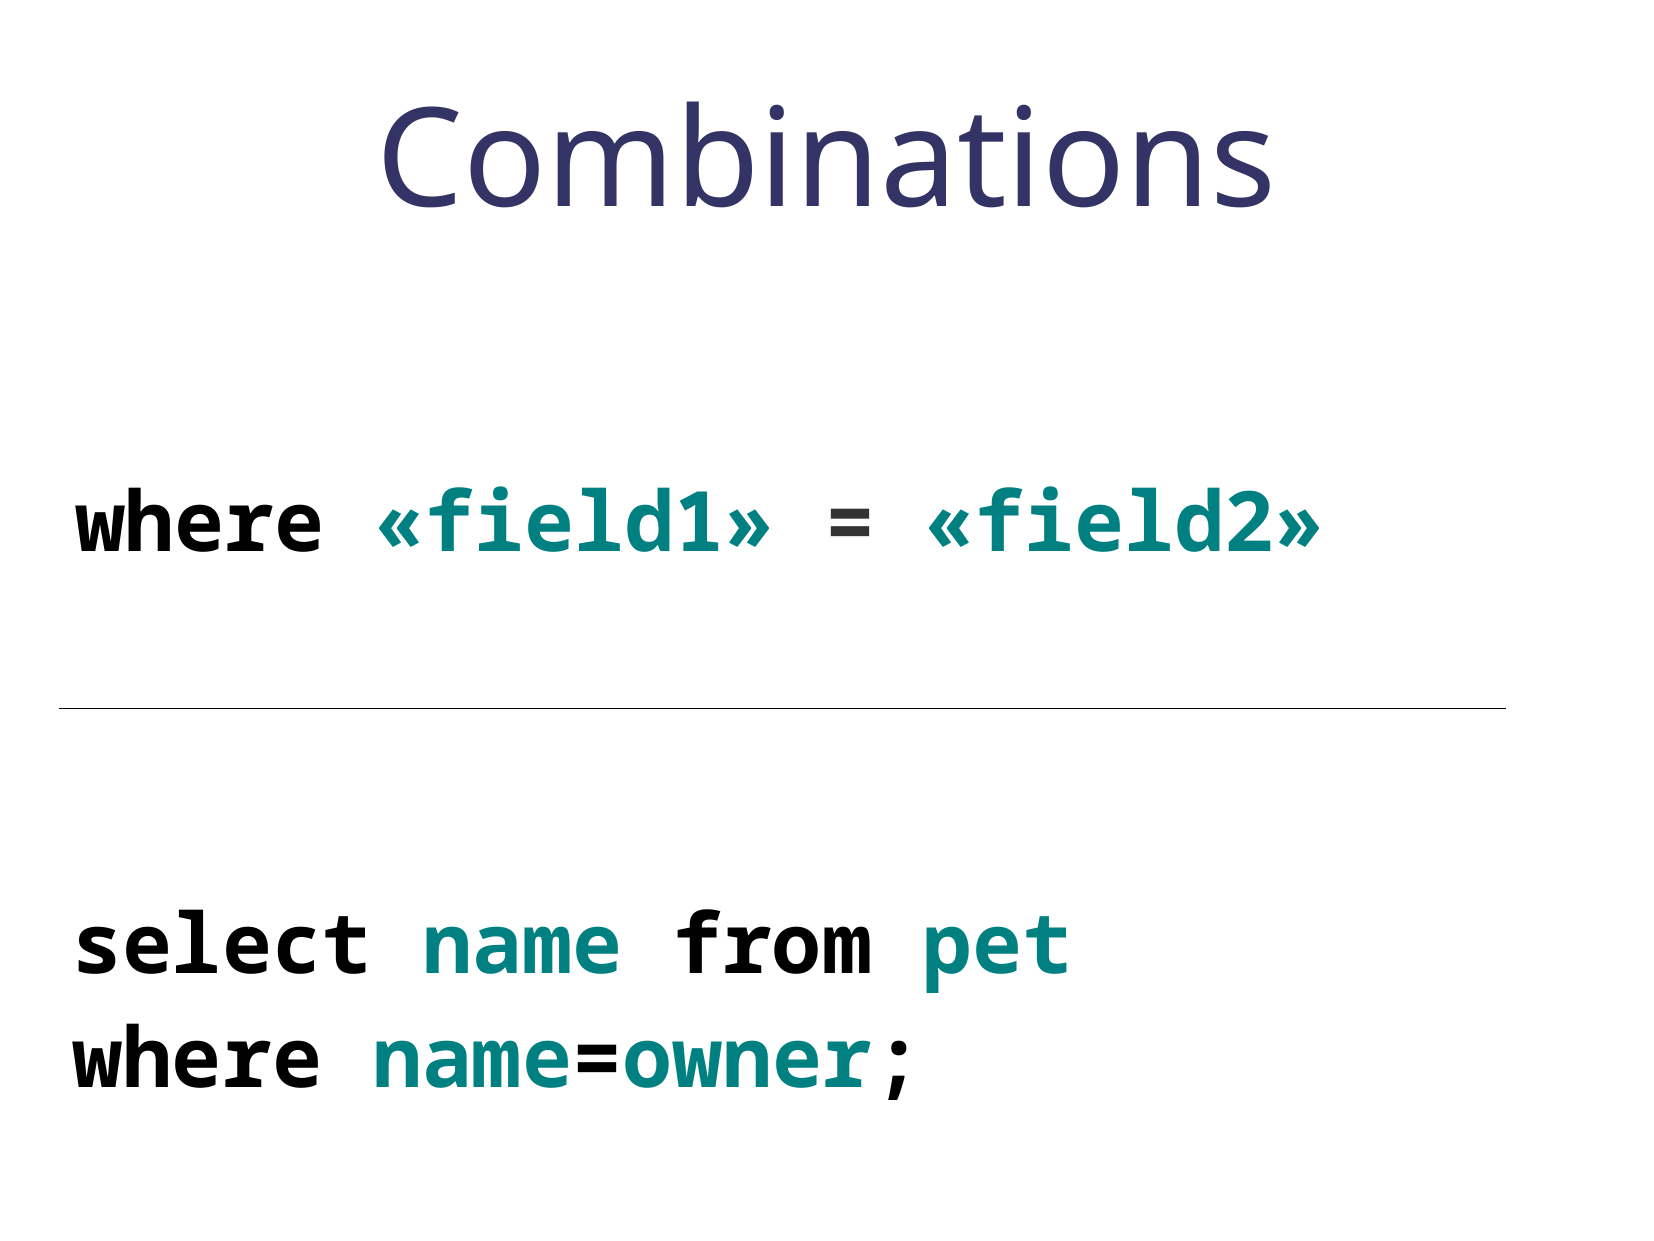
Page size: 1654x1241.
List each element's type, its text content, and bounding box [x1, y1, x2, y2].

title Combinations [82, 56, 1571, 250]
subtitle where «field1» = «field2» [75, 439, 1560, 599]
text_box select name from pet where name=owner; [72, 902, 1595, 1095]
